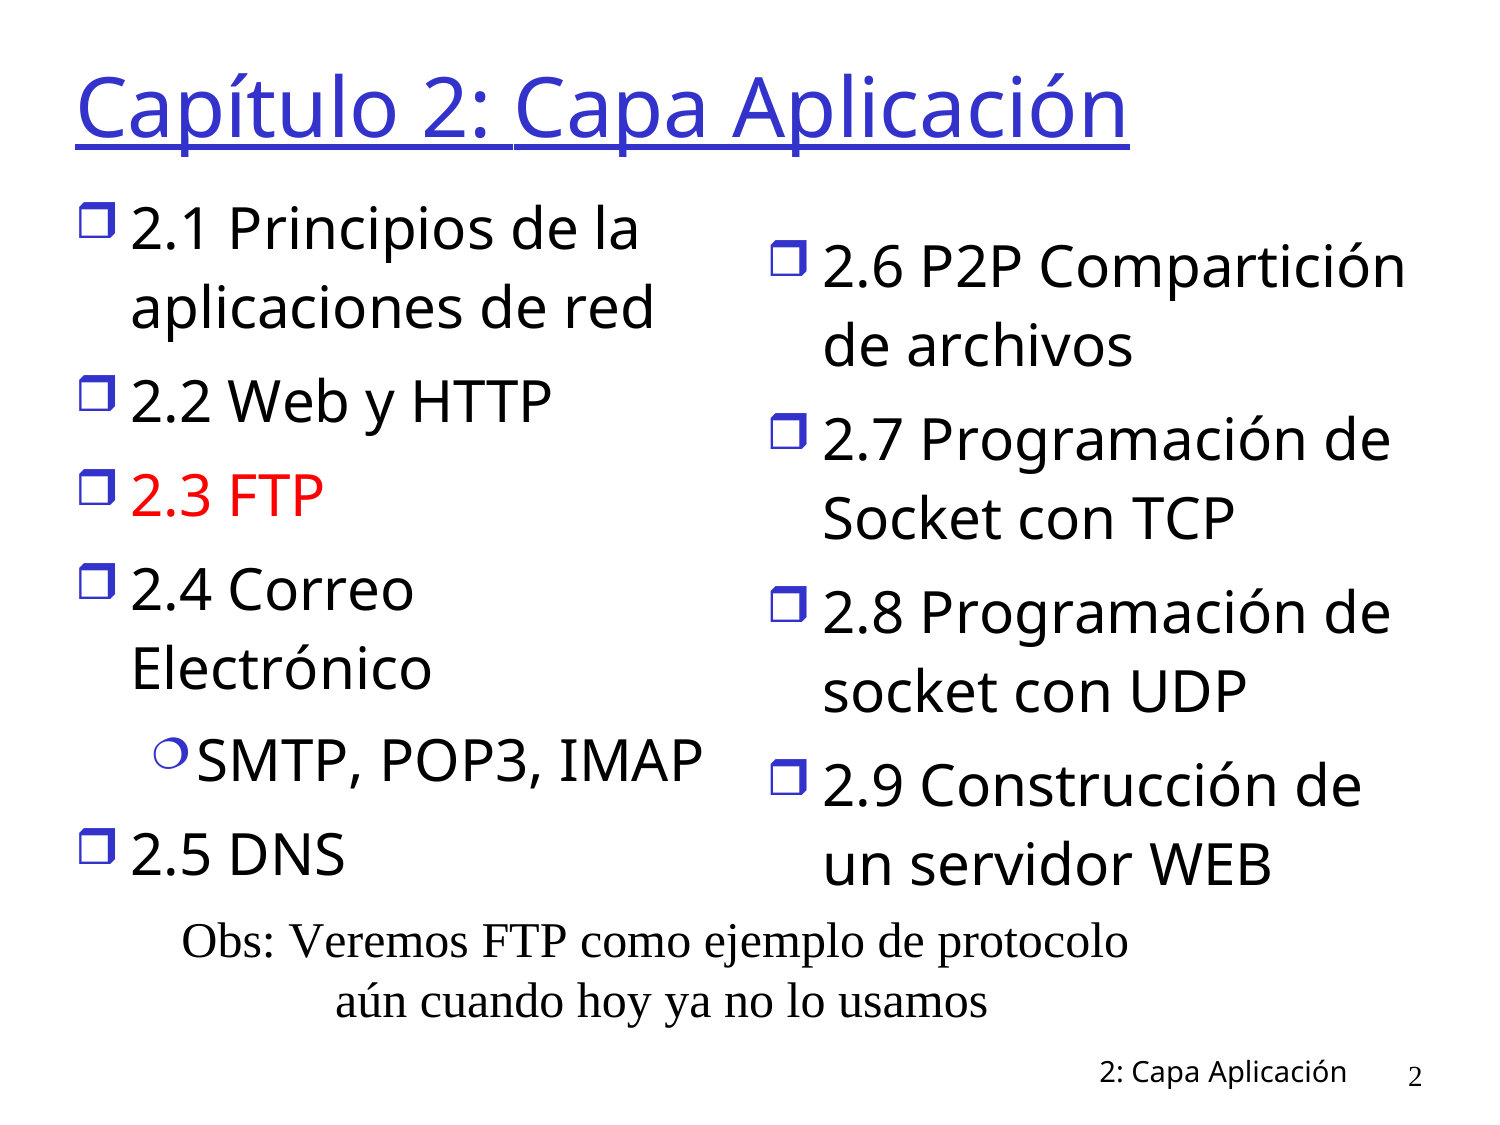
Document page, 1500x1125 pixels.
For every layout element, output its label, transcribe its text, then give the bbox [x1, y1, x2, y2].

title Capítulo 2: Capa Aplicación [75, 23, 1426, 188]
list 2.6 P2P Compartición de archivos 2.7 Programación de Socket con TCP 2.8 Programación de socket con UDP 2.9 Construcción de un servidor WEB [766, 224, 1426, 968]
list 2.1 Principios de la aplicaciones de red 2.2 Web y HTTP 2.3 FTP 2.4 Correo Electrónico SMTP, POP3, IMAP 2.5 DNS [75, 187, 734, 1013]
text_box Obs: Veremos FTP como ejemplo de protocolo aún cuando hoy ya no lo usamos [166, 900, 1149, 1035]
